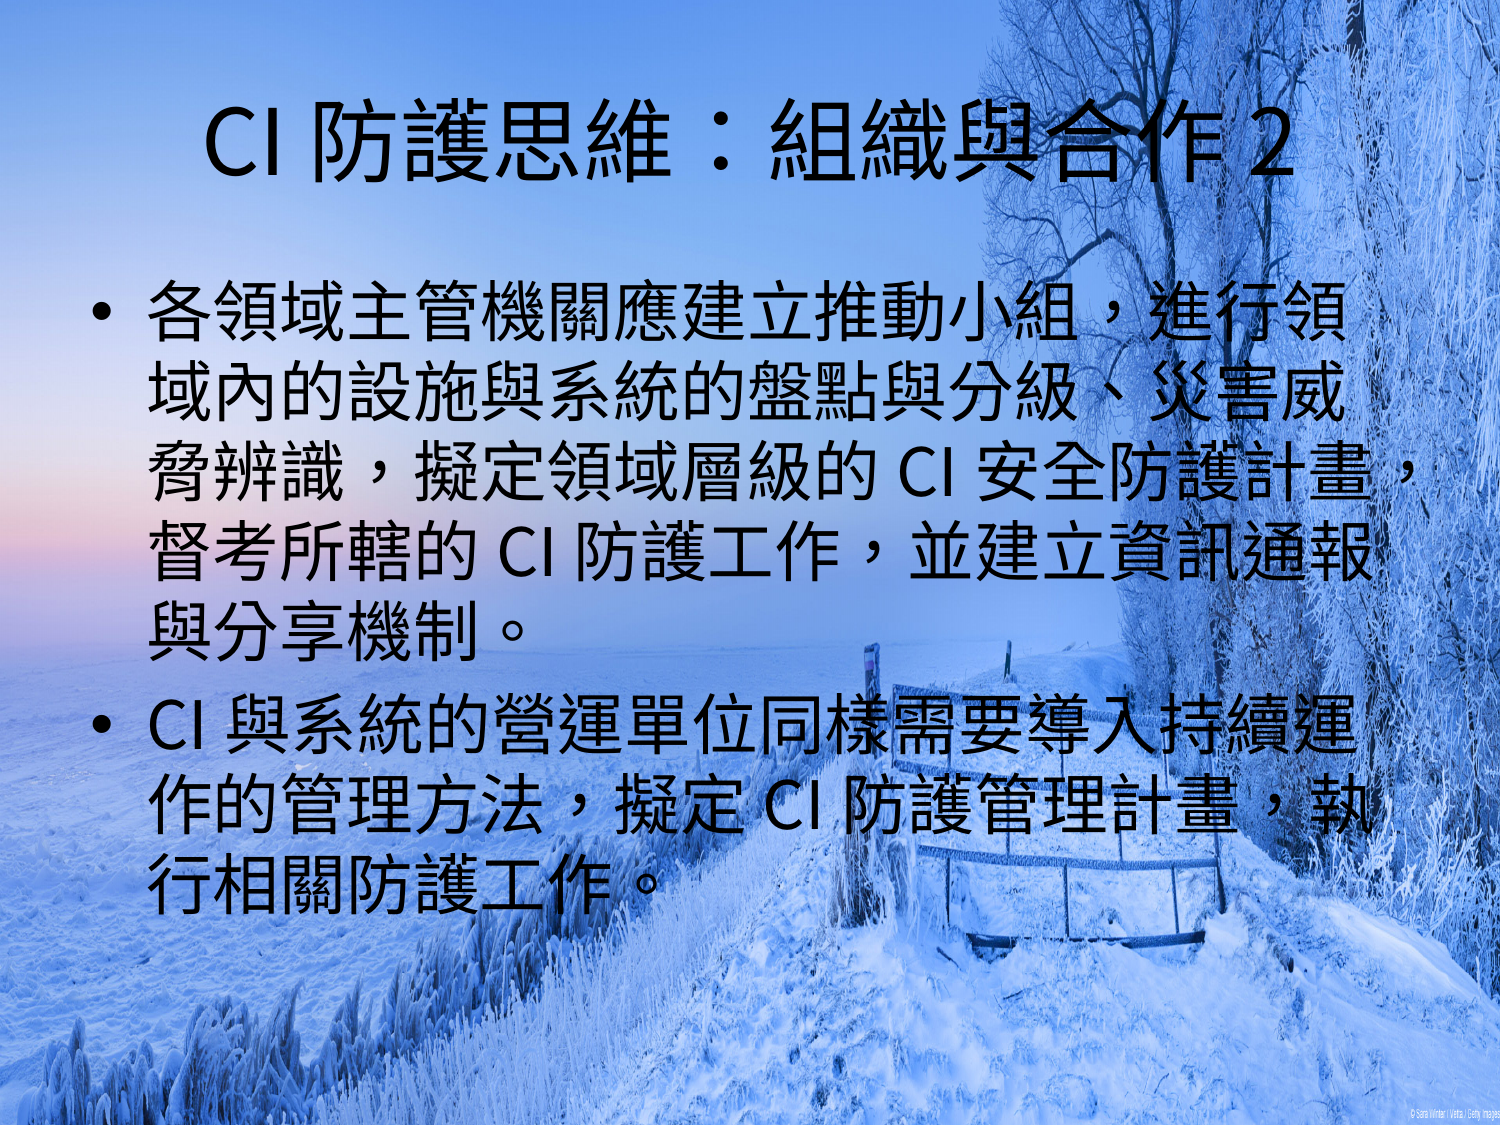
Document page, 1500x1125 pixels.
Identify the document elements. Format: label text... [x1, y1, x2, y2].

list 各領域主管機關應建立推動小組，進行領域內的設施與系統的盤點與分級、災害威脅辨識，擬定領域層級的CI安全防護計畫，督考所轄的CI防護工作，並建立資訊通報與分享機制。 CI與系統的營運單位同樣需要導入持續運作的管理方法，擬定CI防護管理計畫，執行相關防護工作。 [75, 262, 1425, 1005]
picture [0, 0, 1500, 1125]
title CI防護思維：組織與合作2 [75, 45, 1425, 233]
